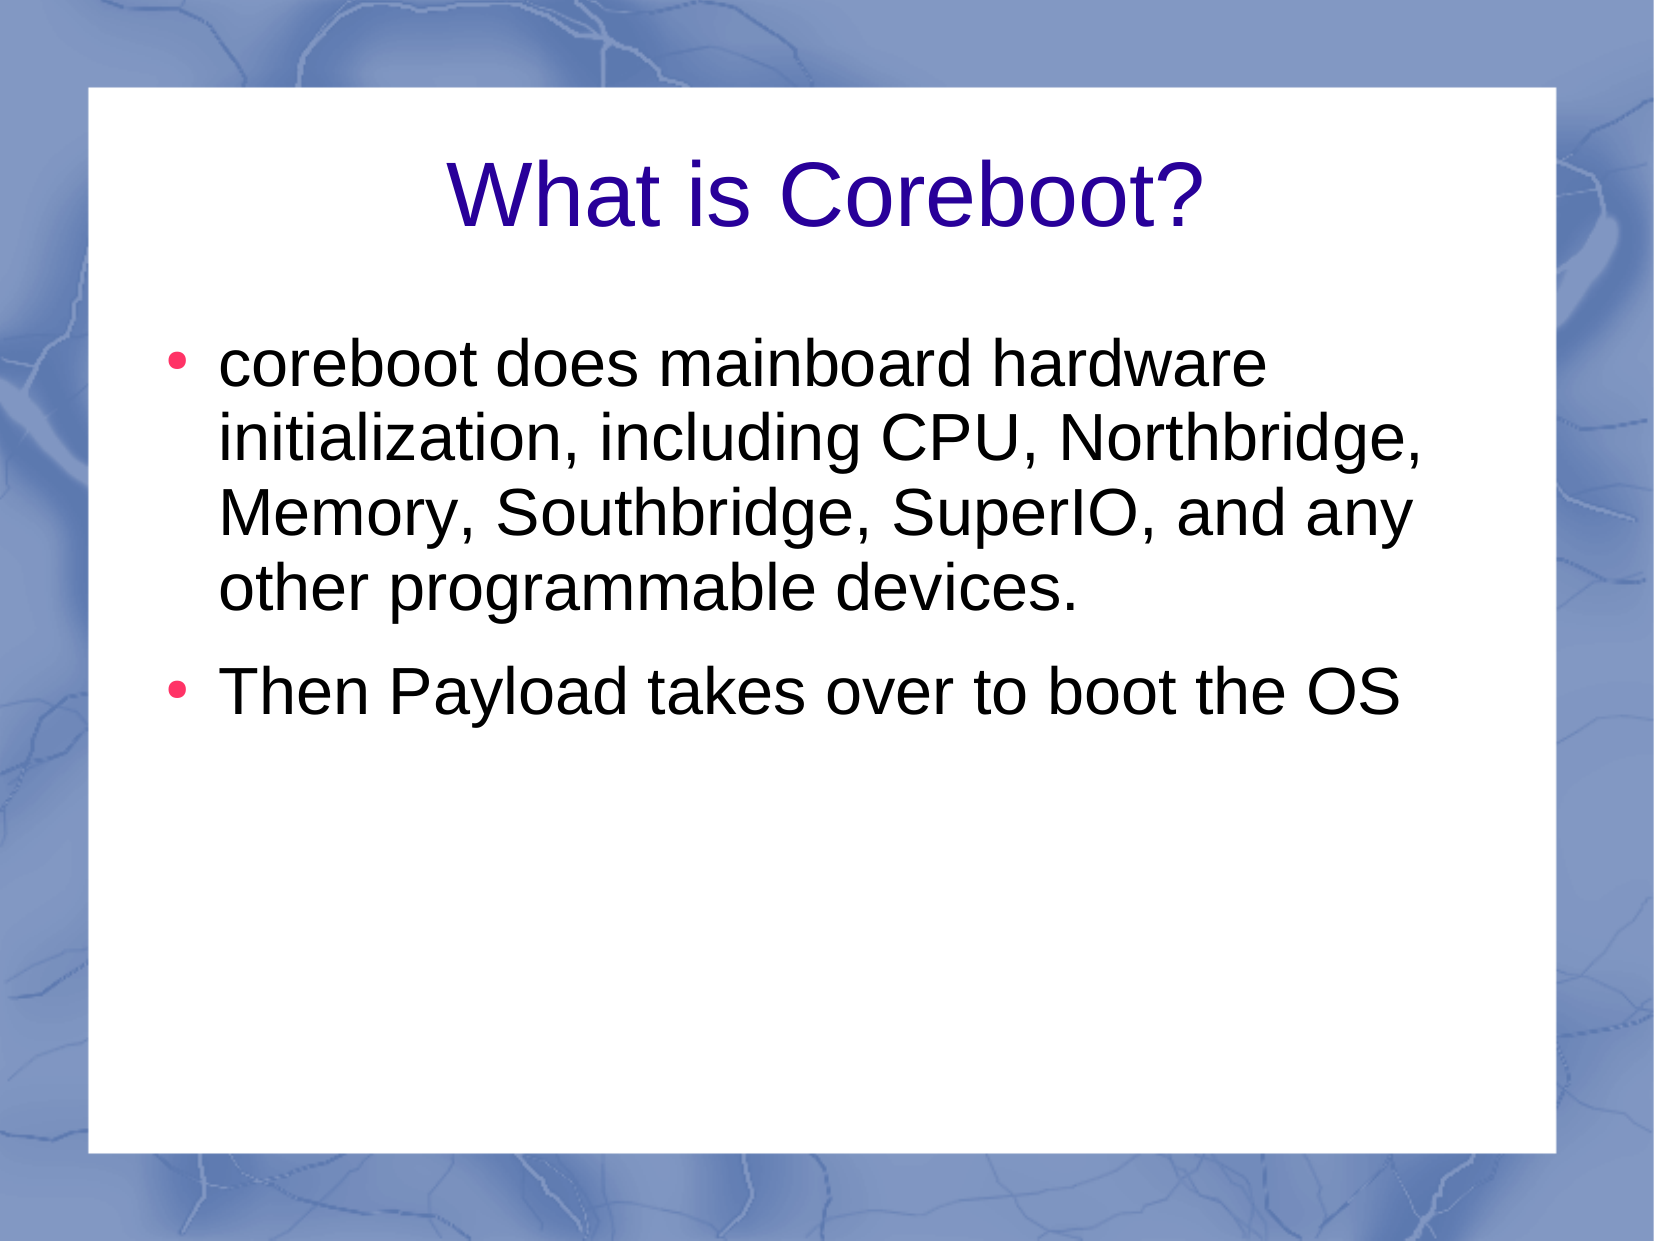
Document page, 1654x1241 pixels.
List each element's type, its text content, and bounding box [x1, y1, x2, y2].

title What is Coreboot? [118, 98, 1536, 291]
list coreboot does mainboard hardware initialization, including CPU, Northbridge, Memory, Southbridge, SuperIO, and any other programmable devices. Then Payload takes over to boot the OS [147, 325, 1506, 996]
picture [0, 0, 1654, 1241]
